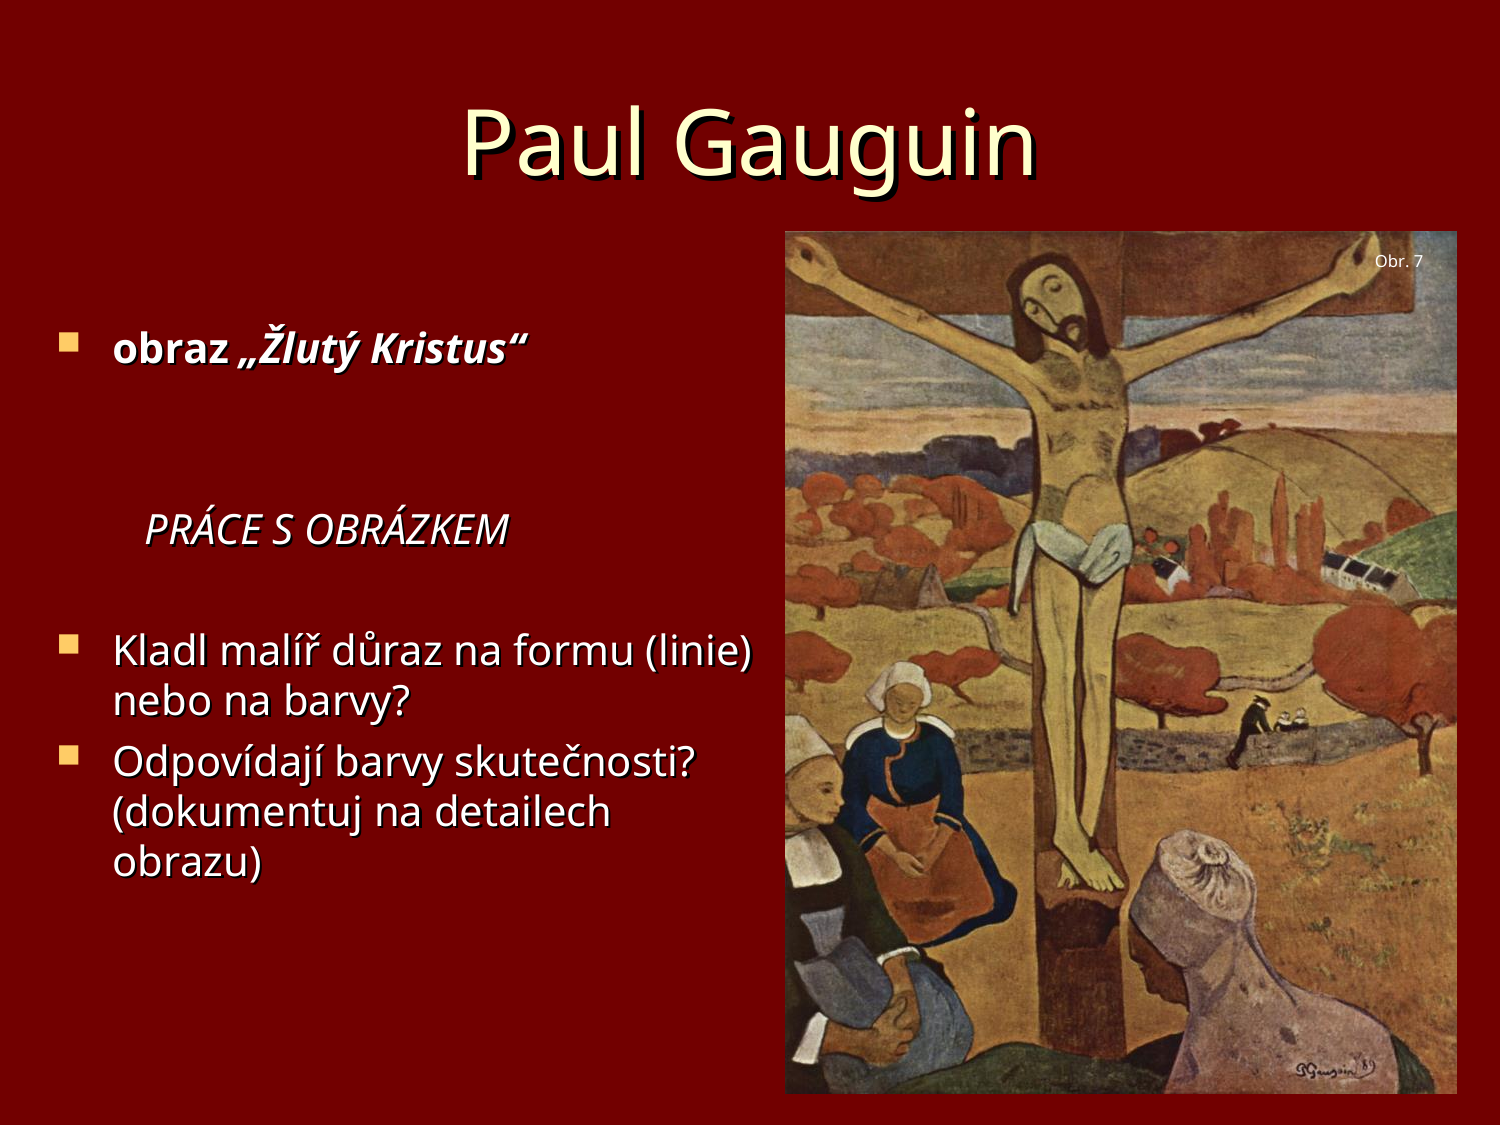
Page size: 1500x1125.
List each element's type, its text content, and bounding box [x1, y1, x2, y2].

text_box [785, 231, 1457, 1095]
title Paul Gauguin [75, 45, 1426, 233]
text_box Obr. 7 [1360, 242, 1439, 279]
list obraz „Žlutý Kristus“ PRÁCE S OBRÁZKEM Kladl malíř důraz na formu (linie) nebo na barvy? Odpovídají barvy skutečnosti? (dokumentuj na detailech obrazu) [41, 314, 774, 1001]
